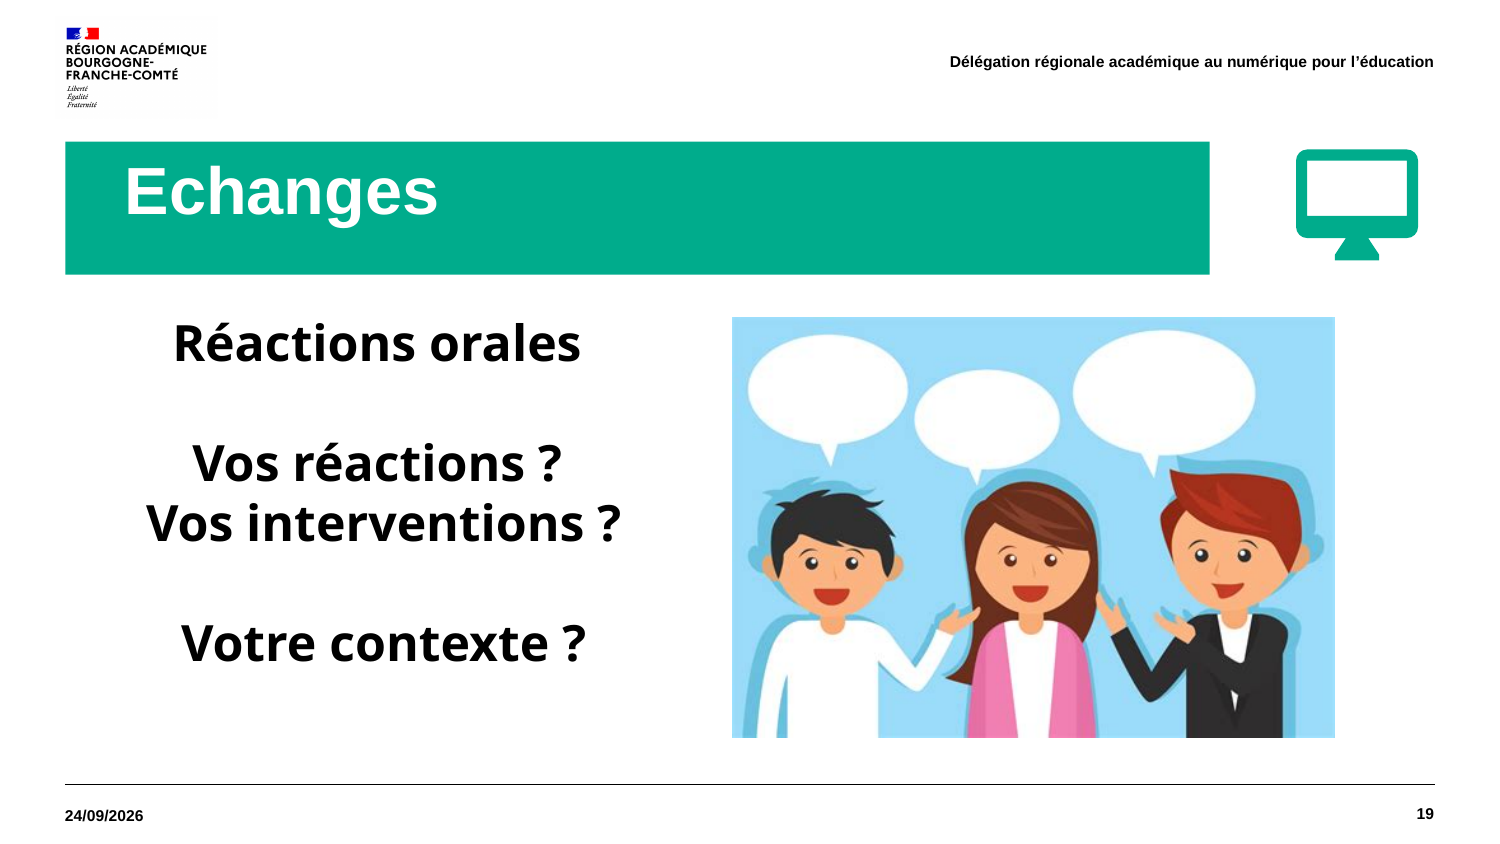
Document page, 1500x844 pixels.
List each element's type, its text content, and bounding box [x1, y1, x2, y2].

text_box Echanges [65, 141, 1210, 275]
text_box Réactions orales Vos réactions ? Vos interventions ? Votre contexte ? [94, 303, 673, 739]
text_box Délégation régionale académique au numérique pour l’éducation [470, 32, 1435, 91]
picture [55, 16, 218, 119]
text_box <numéro> [1213, 784, 1435, 843]
text_box 14/02/2024 [64, 786, 245, 843]
picture [732, 317, 1335, 738]
